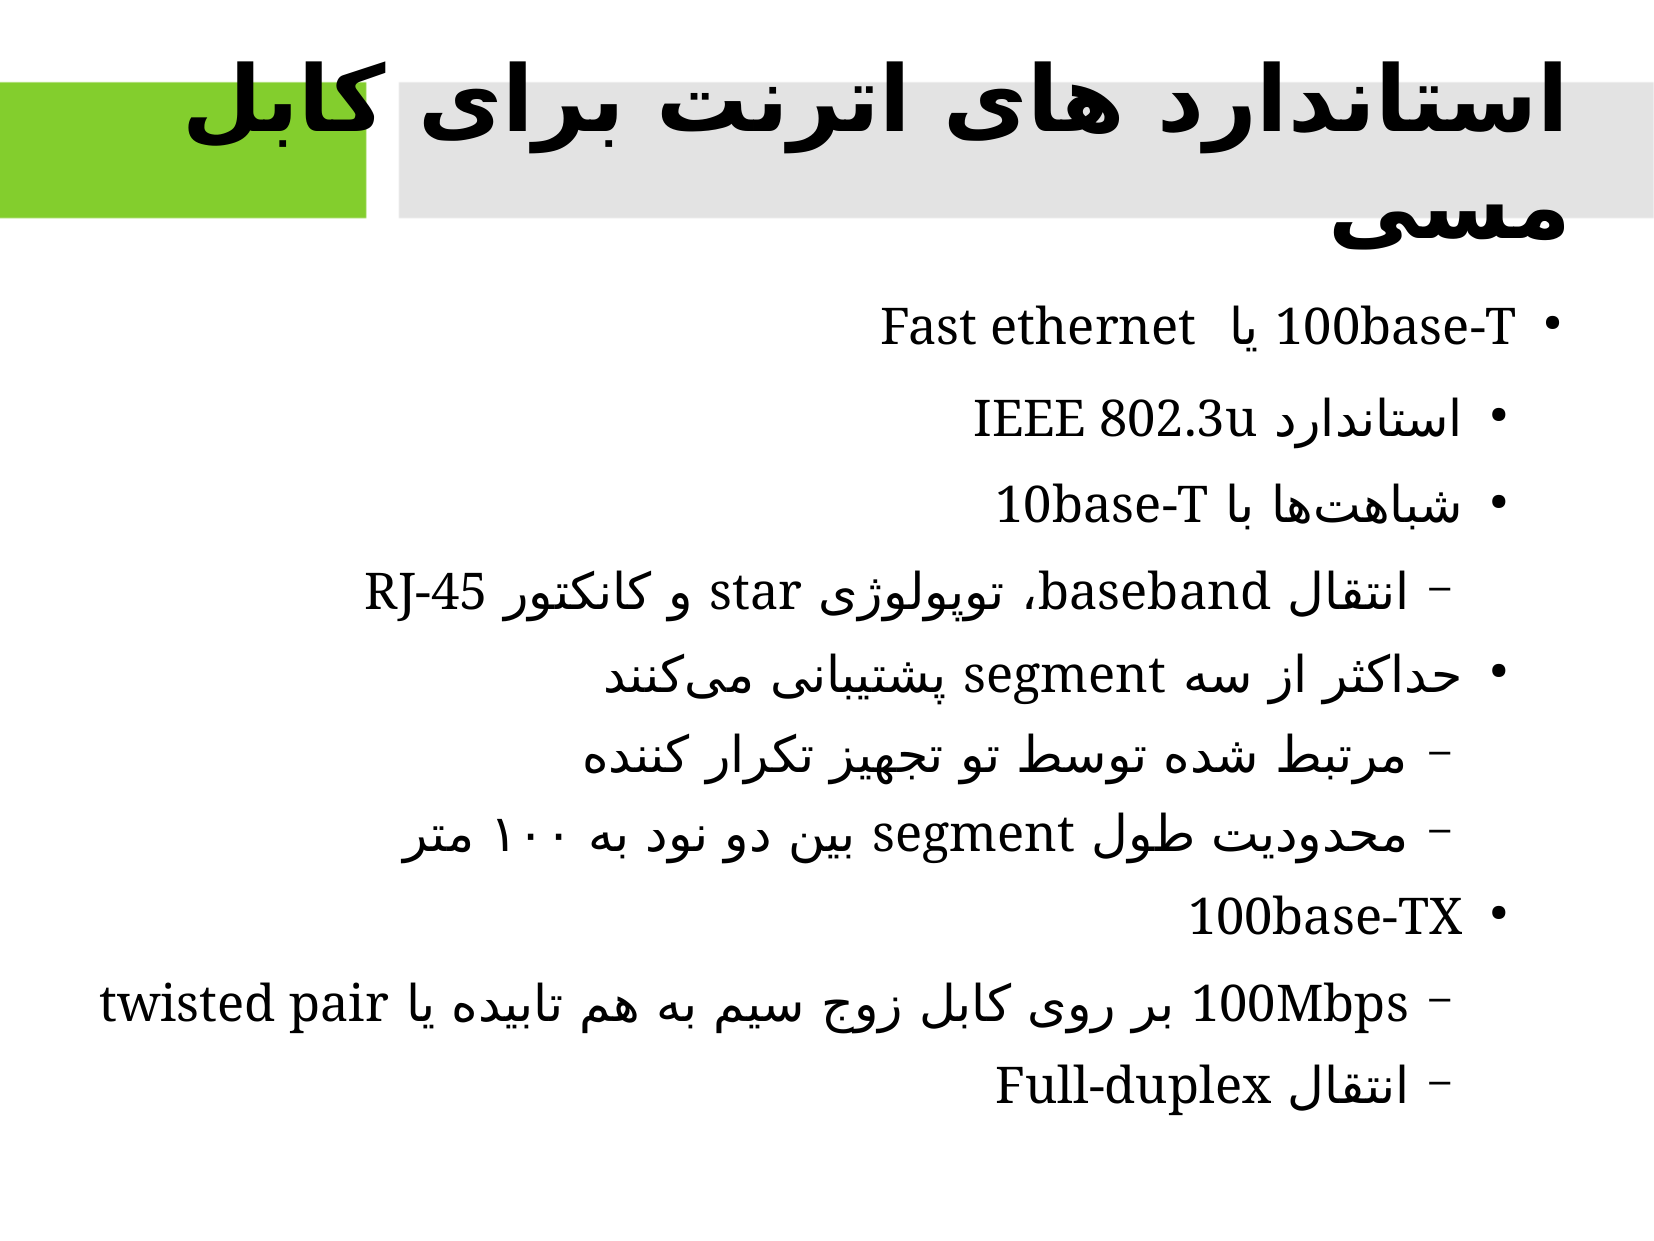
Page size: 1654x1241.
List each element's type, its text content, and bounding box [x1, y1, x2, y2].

list 100base-T یا Fast ethernet استاندارد IEEE 802.3u شباهت‌ها با 10base-T انتقال baseband، توپولوژی star و کانکتور RJ-45 حداکثر از سه segment پشتیبانی می‌کنند مرتبط شده توسط تو تجهیز تکرار کننده محدودیت طول segment بین دو نود به ۱۰۰ متر 100base-TX 100Mbps بر روی کابل زوج سیم به هم تابیده یا twisted pair انتقال Full-duplex [82, 290, 1571, 1182]
picture [0, 0, 1654, 1241]
title استاندارد های اترنت برای کابل مسی [82, 49, 1571, 257]
